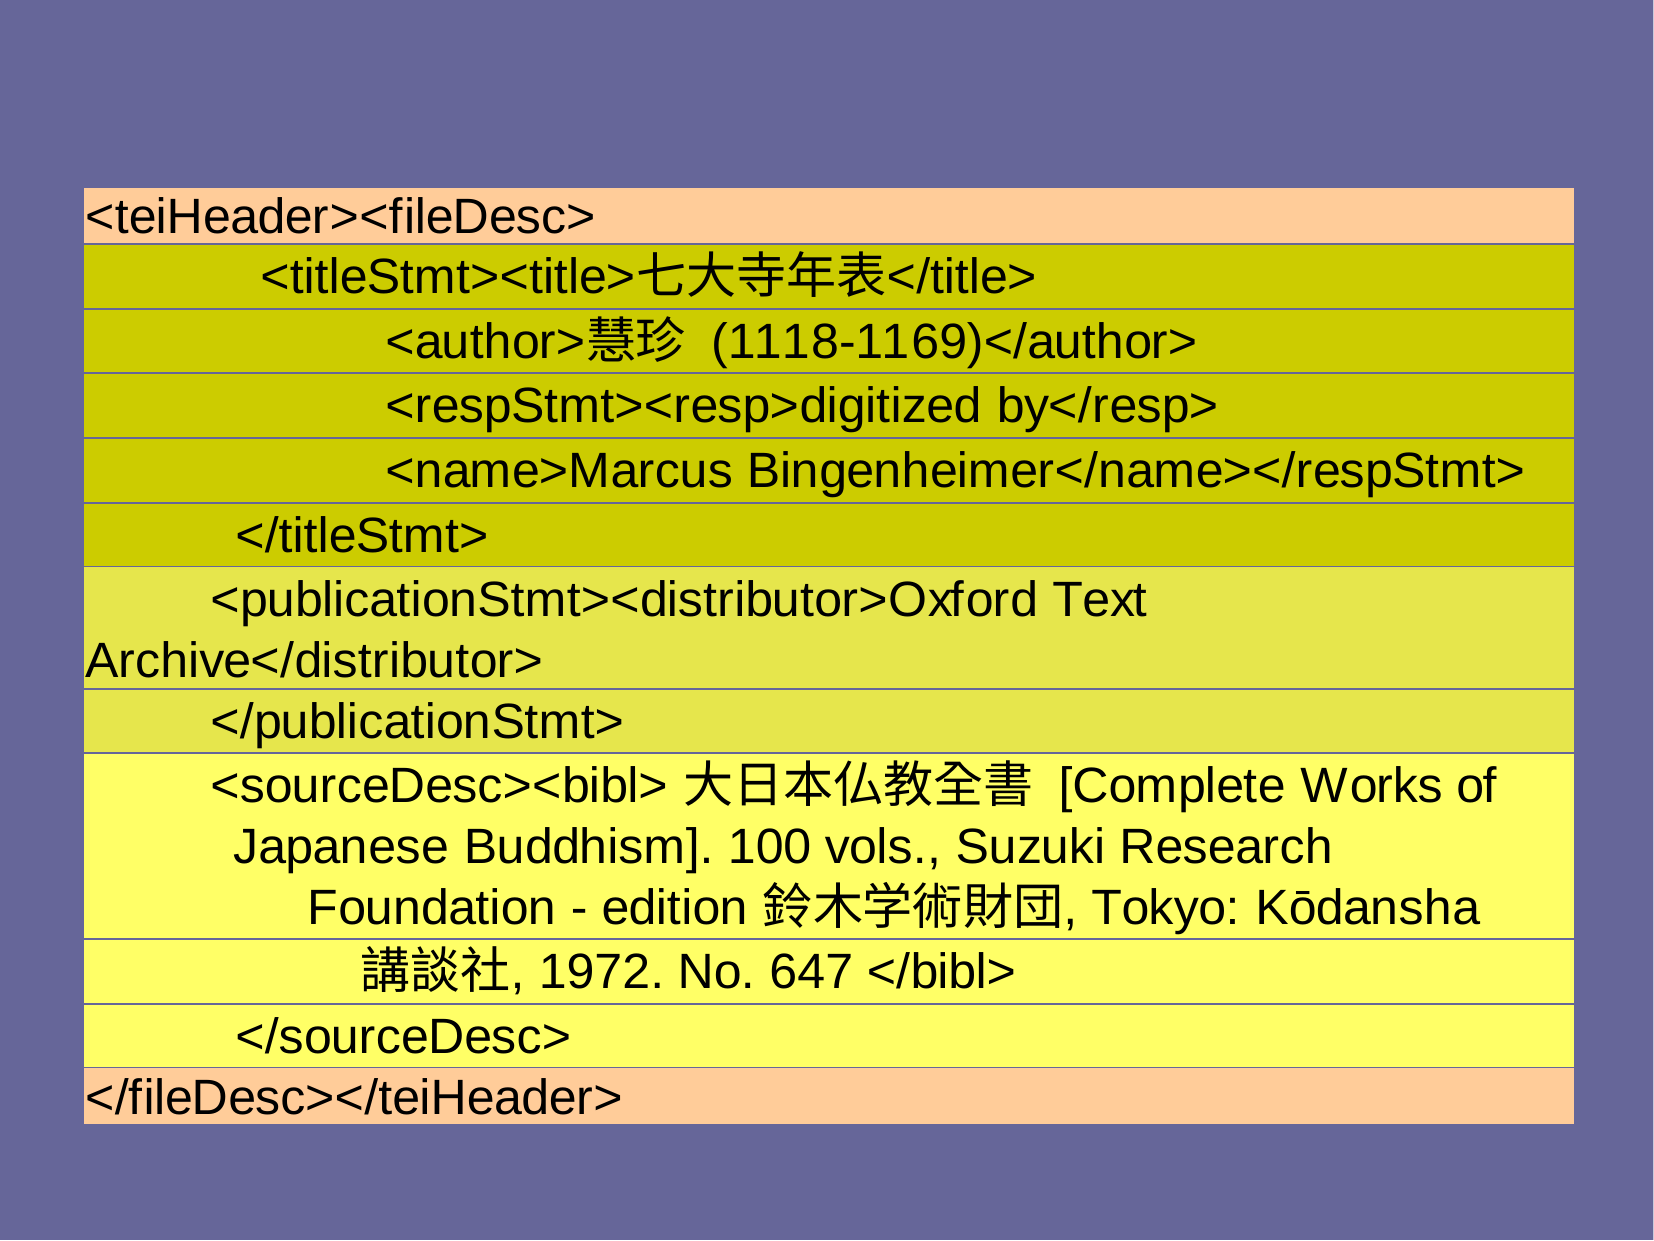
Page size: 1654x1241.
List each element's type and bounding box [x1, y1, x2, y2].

chart [83, 187, 1576, 1232]
